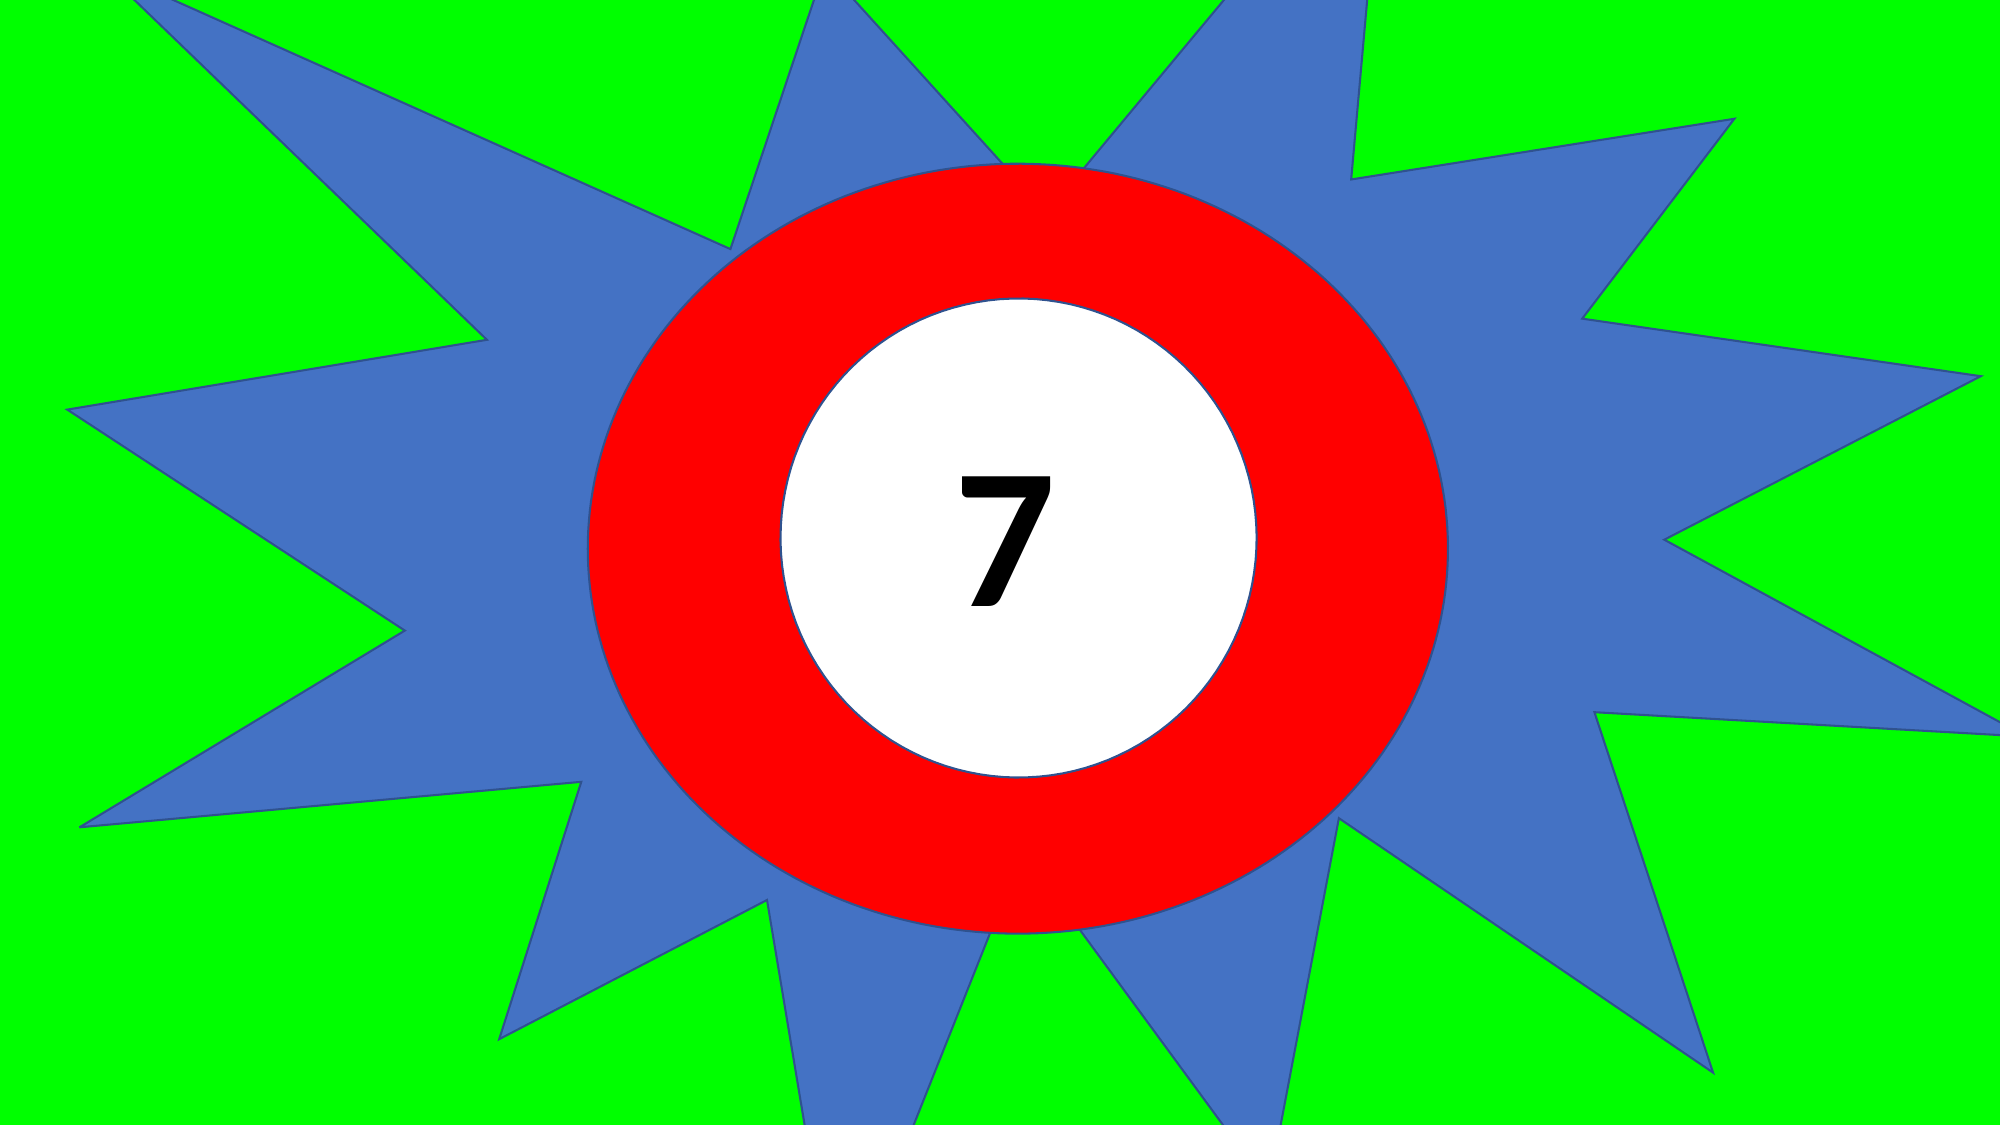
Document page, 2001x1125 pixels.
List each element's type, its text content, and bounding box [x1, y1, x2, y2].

text_box 7 [939, 398, 1257, 657]
text_box [67, 0, 2000, 1125]
